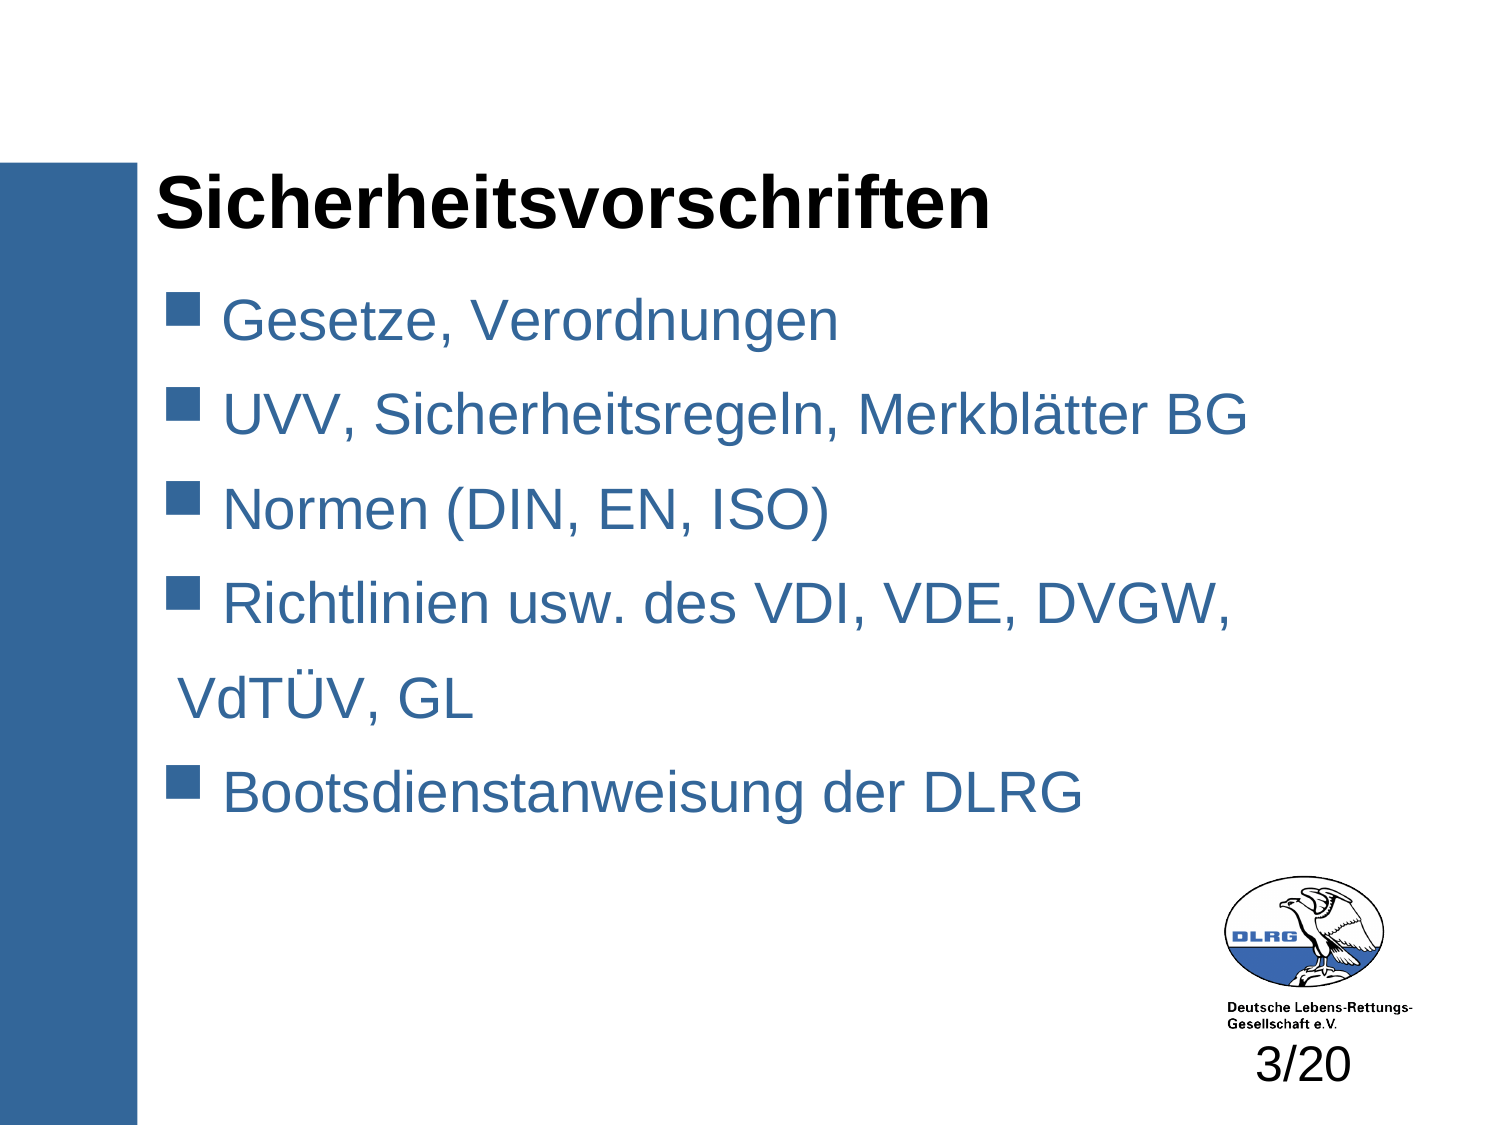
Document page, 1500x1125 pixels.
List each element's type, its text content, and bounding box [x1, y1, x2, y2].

text_box Sicherheitsvorschriften [140, 138, 1197, 259]
text_box Gesetze, Verordnungen UVV, Sicherheitsregeln, Merkblätter BG Normen (DIN, EN, ISO)‏ Richtlinien usw. des VDI, VDE, DVGW, VdTÜV, GL Bootsdienstanweisung der DLRG [146, 249, 1413, 963]
text_box <Nummer>/20 [1240, 1024, 1500, 1100]
picture [1224, 963, 1413, 1030]
